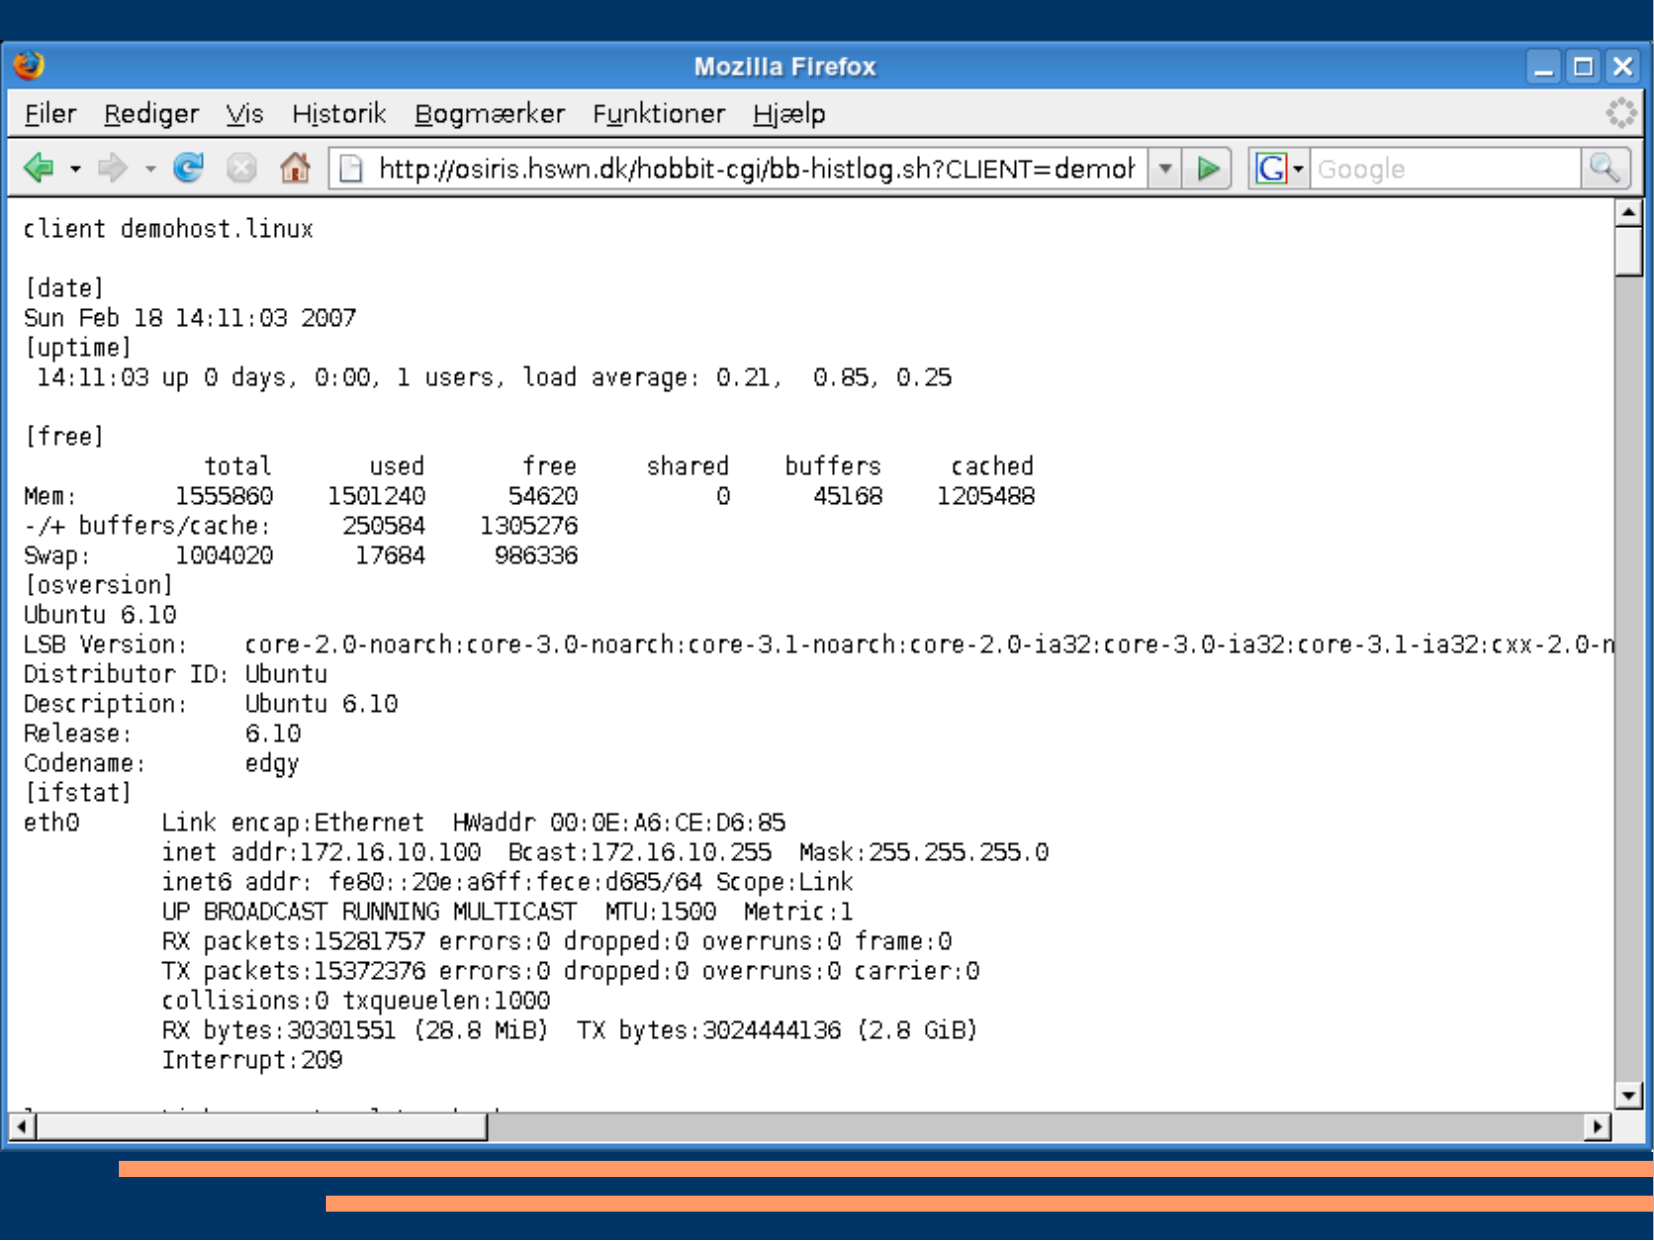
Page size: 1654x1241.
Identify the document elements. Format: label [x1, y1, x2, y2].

picture [0, 40, 1654, 1152]
